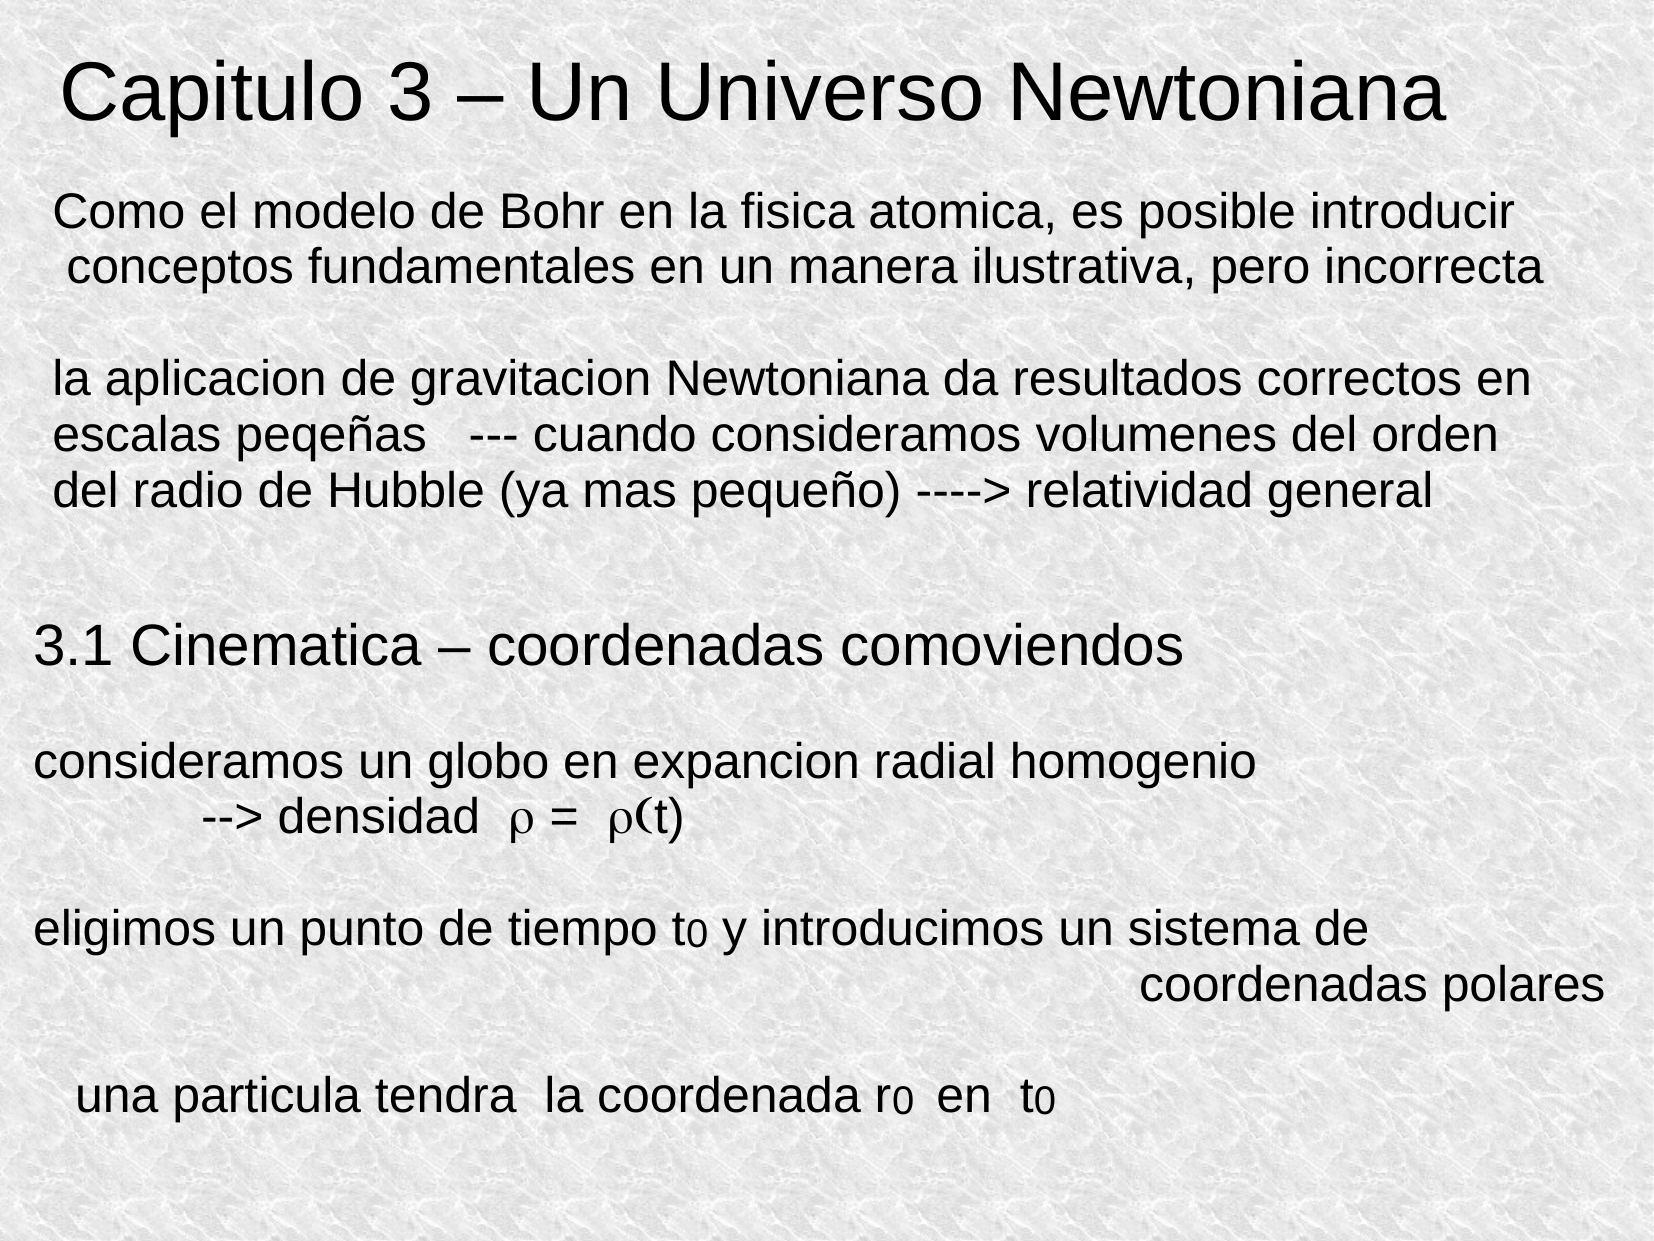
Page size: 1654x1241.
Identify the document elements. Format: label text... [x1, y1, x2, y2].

text_box Capitulo 3 – Un Universo Newtoniana [44, 37, 1463, 156]
text_box 3.1 Cinematica – coordenadas comoviendos consideramos un globo en expancion radial homogenio --> densidad  = (t) eligimos un punto de tiempo t0 y introducimos un sistema de coordenadas polares una particula tendra la coordenada r0 en t0 [18, 604, 1621, 1206]
picture [0, 0, 1654, 1241]
text_box Como el modelo de Bohr en la fisica atomica, es posible introducir conceptos fundamentales en un manera ilustrativa, pero incorrecta la aplicacion de gravitacion Newtoniana da resultados correctos en escalas peqeñas --- cuando consideramos volumenes del orden del radio de Hubble (ya mas pequeño) ----> relatividad general [37, 175, 1560, 563]
